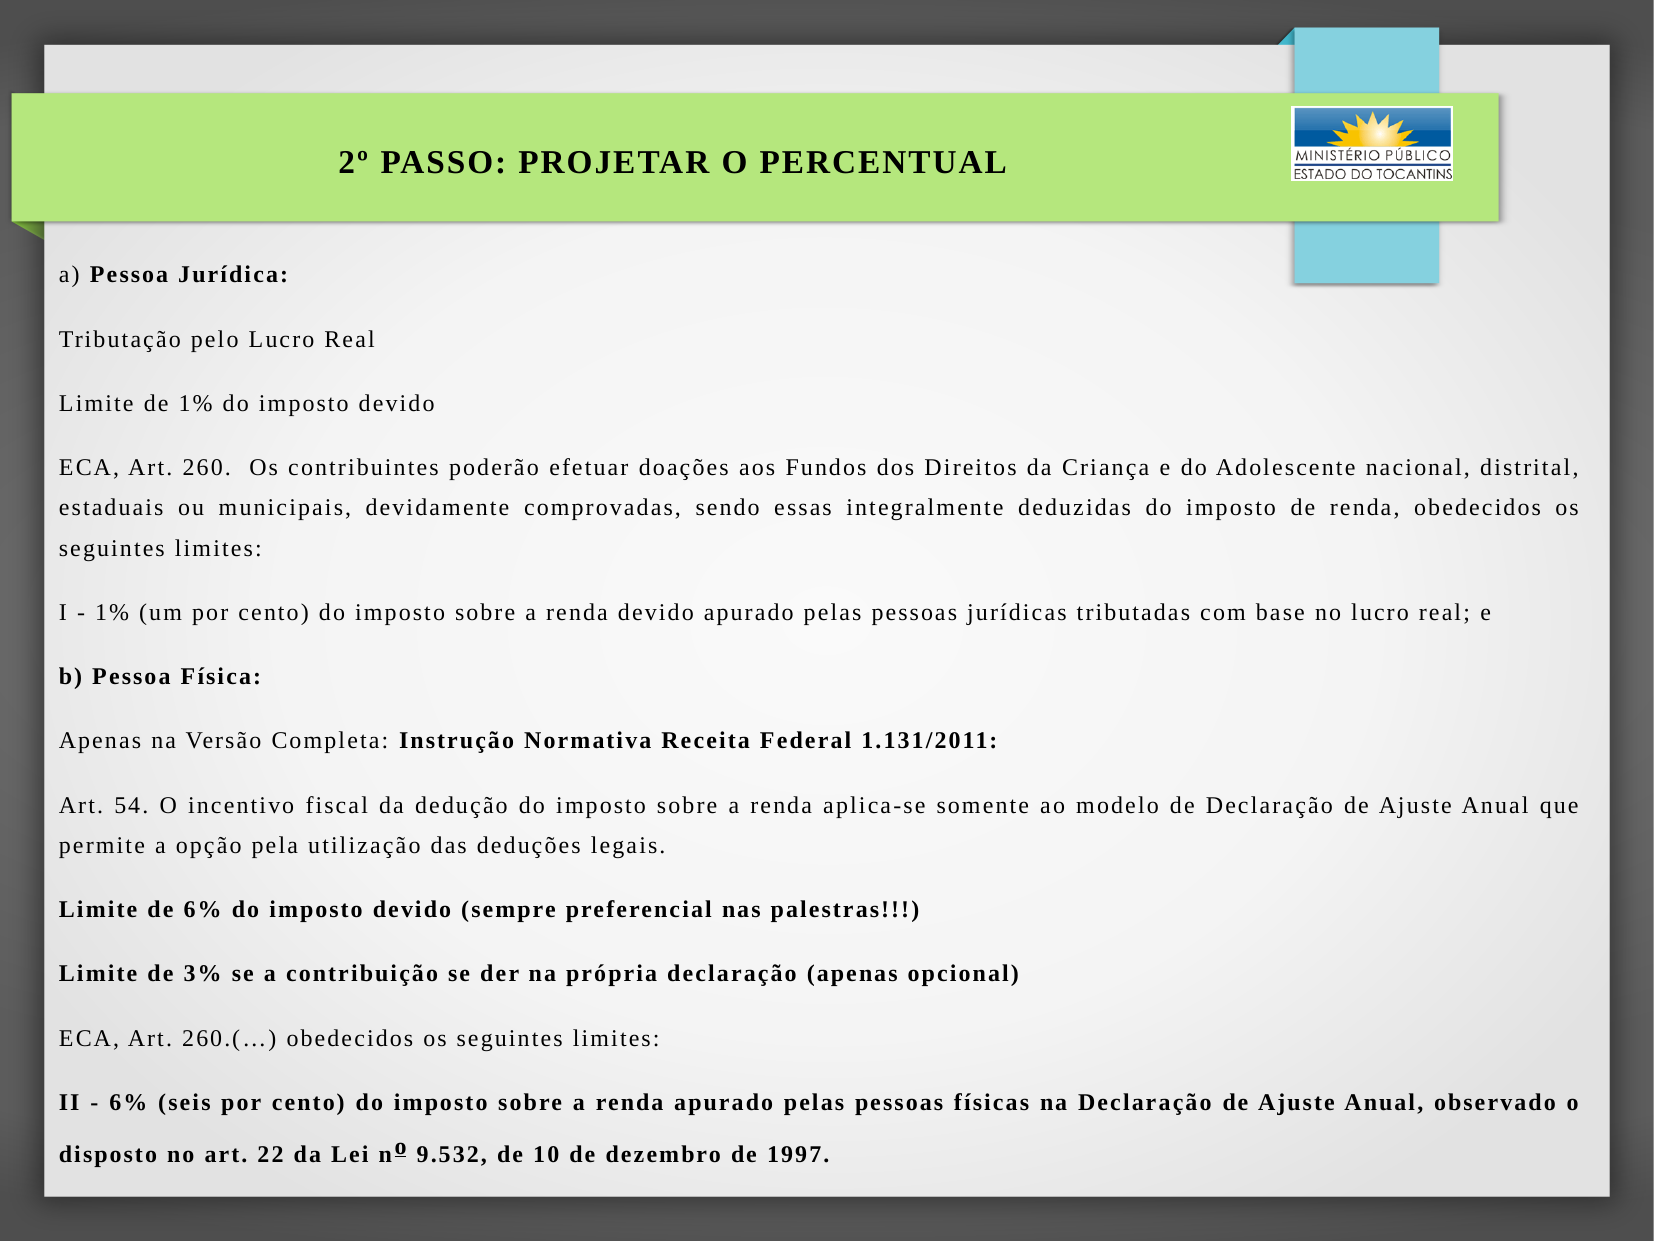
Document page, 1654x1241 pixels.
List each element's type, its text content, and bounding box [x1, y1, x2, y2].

title 2º PASSO: PROJETAR O PERCENTUAL [82, 94, 1264, 213]
picture [0, 0, 1654, 1241]
list a) Pessoa Jurídica: Tributação pelo Lucro Real Limite de 1% do imposto devido ECA, Art. 260. Os contribuintes poderão efetuar doações aos Fundos dos Direitos da Criança e do Adolescente nacional, distrital, estaduais ou municipais, devidamente comprovadas, sendo essas integralmente deduzidas do imposto de renda, obedecidos os seguintes limites: I - 1% (um por cento) do imposto sobre a renda devido apurado pelas pessoas jurídicas tributadas com base no lucro real; e b) Pessoa Física: Apenas na Versão Completa: Instrução Normativa Receita Federal 1.131/2011: Art. 54. O incentivo fiscal da dedução do imposto sobre a renda aplica-se somente ao modelo de Declaração de Ajuste Anual que permite a opção pela utilização das deduções legais. Limite de 6% do imposto devido (sempre preferencial nas palestras!!!) Limite de 3% se a contribuição se der na própria declaração (apenas opcional) ECA, Art. 260.(…) obedecidos os seguintes limites: II - 6% (seis por cento) do imposto sobre a renda apurado pelas pessoas físicas na Declaração de Ajuste Anual, observado o disposto no art. 22 da Lei no 9.532, de 10 de dezembro de 1997. [59, 248, 1583, 1170]
